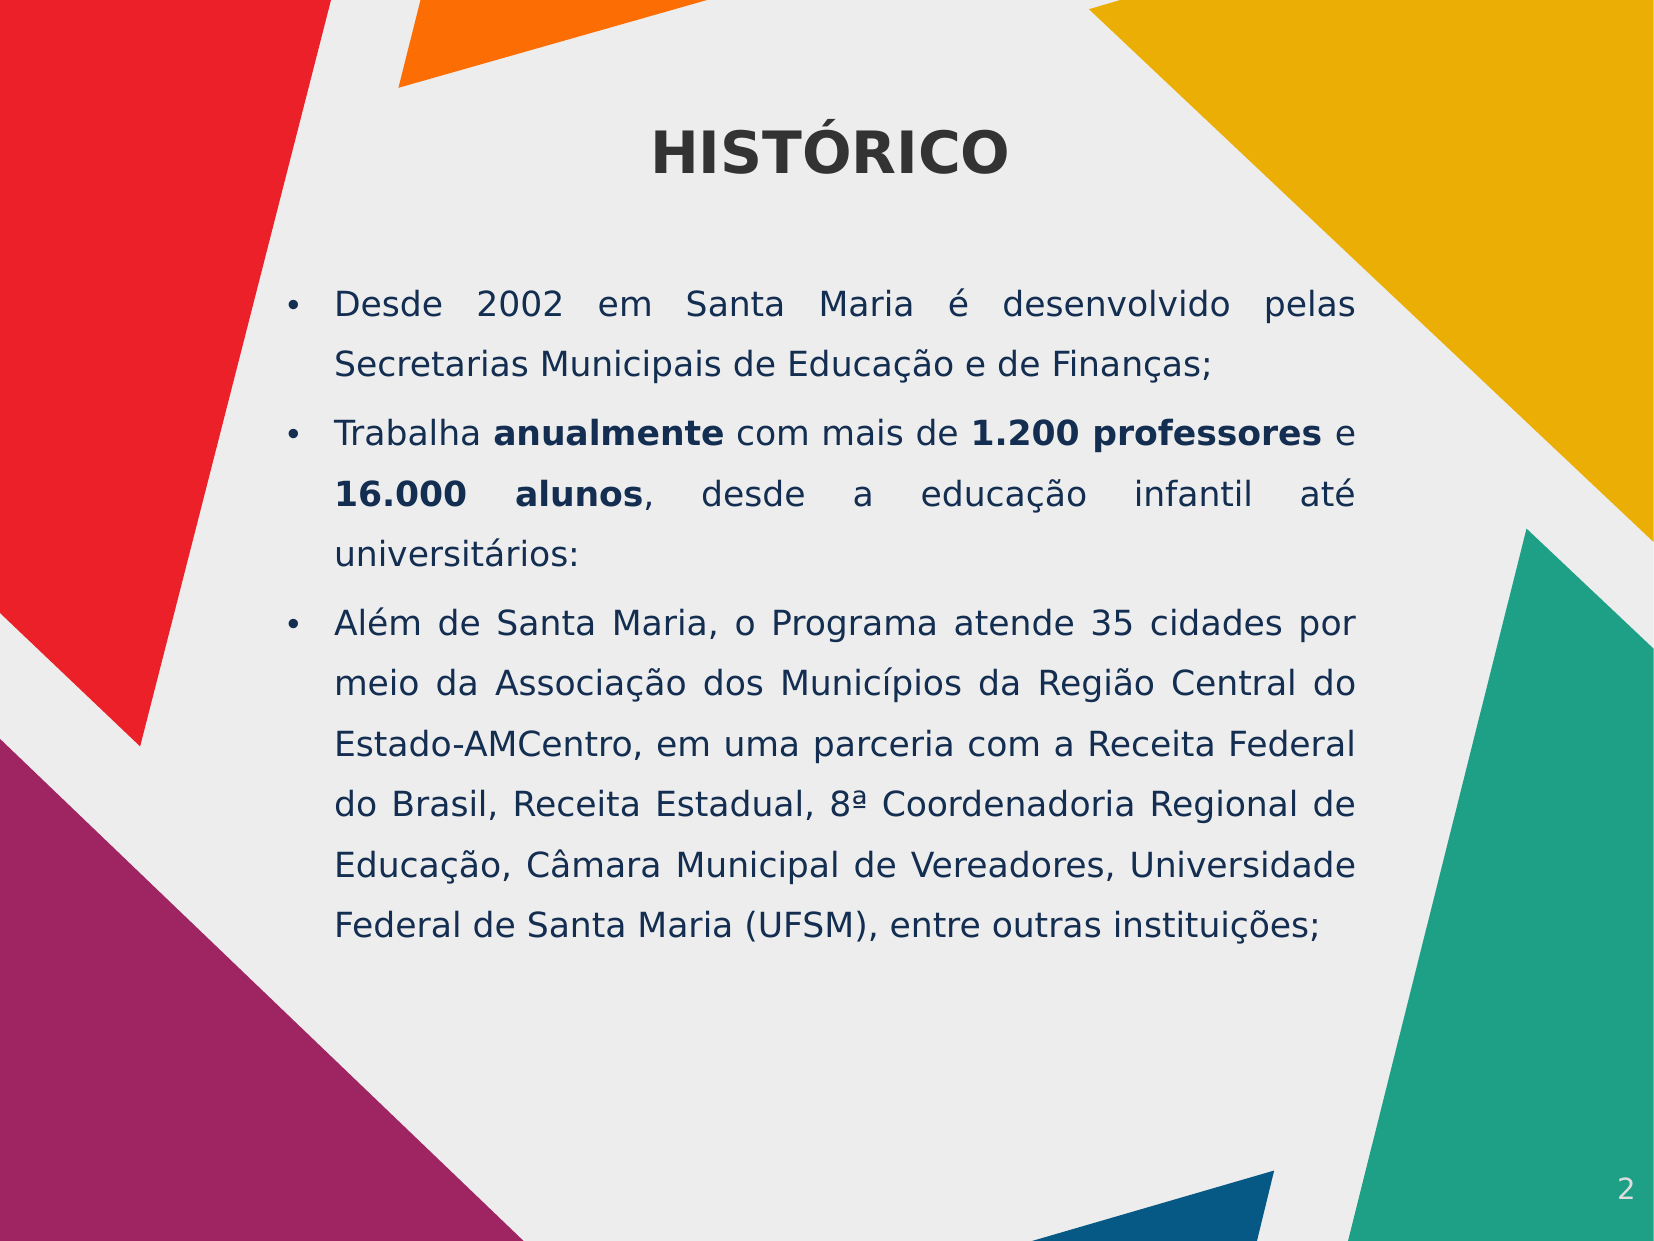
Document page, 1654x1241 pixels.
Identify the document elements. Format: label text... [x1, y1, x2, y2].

title HISTÓRICO [289, 49, 1372, 256]
list Desde 2002 em Santa Maria é desenvolvido pelas Secretarias Municipais de Educação e de Finanças; Trabalha anualmente com mais de 1.200 professores e 16.000 alunos, desde a educação infantil até universitários: Além de Santa Maria, o Programa atende 35 cidades por meio da Associação dos Municípios da Região Central do Estado-AMCentro, em uma parceria com a Receita Federal do Brasil, Receita Estadual, 8ª Coordenadoria Regional de Educação, Câmara Municipal de Vereadores, Universidade Federal de Santa Maria (UFSM), entre outras instituições; [272, 256, 1372, 989]
